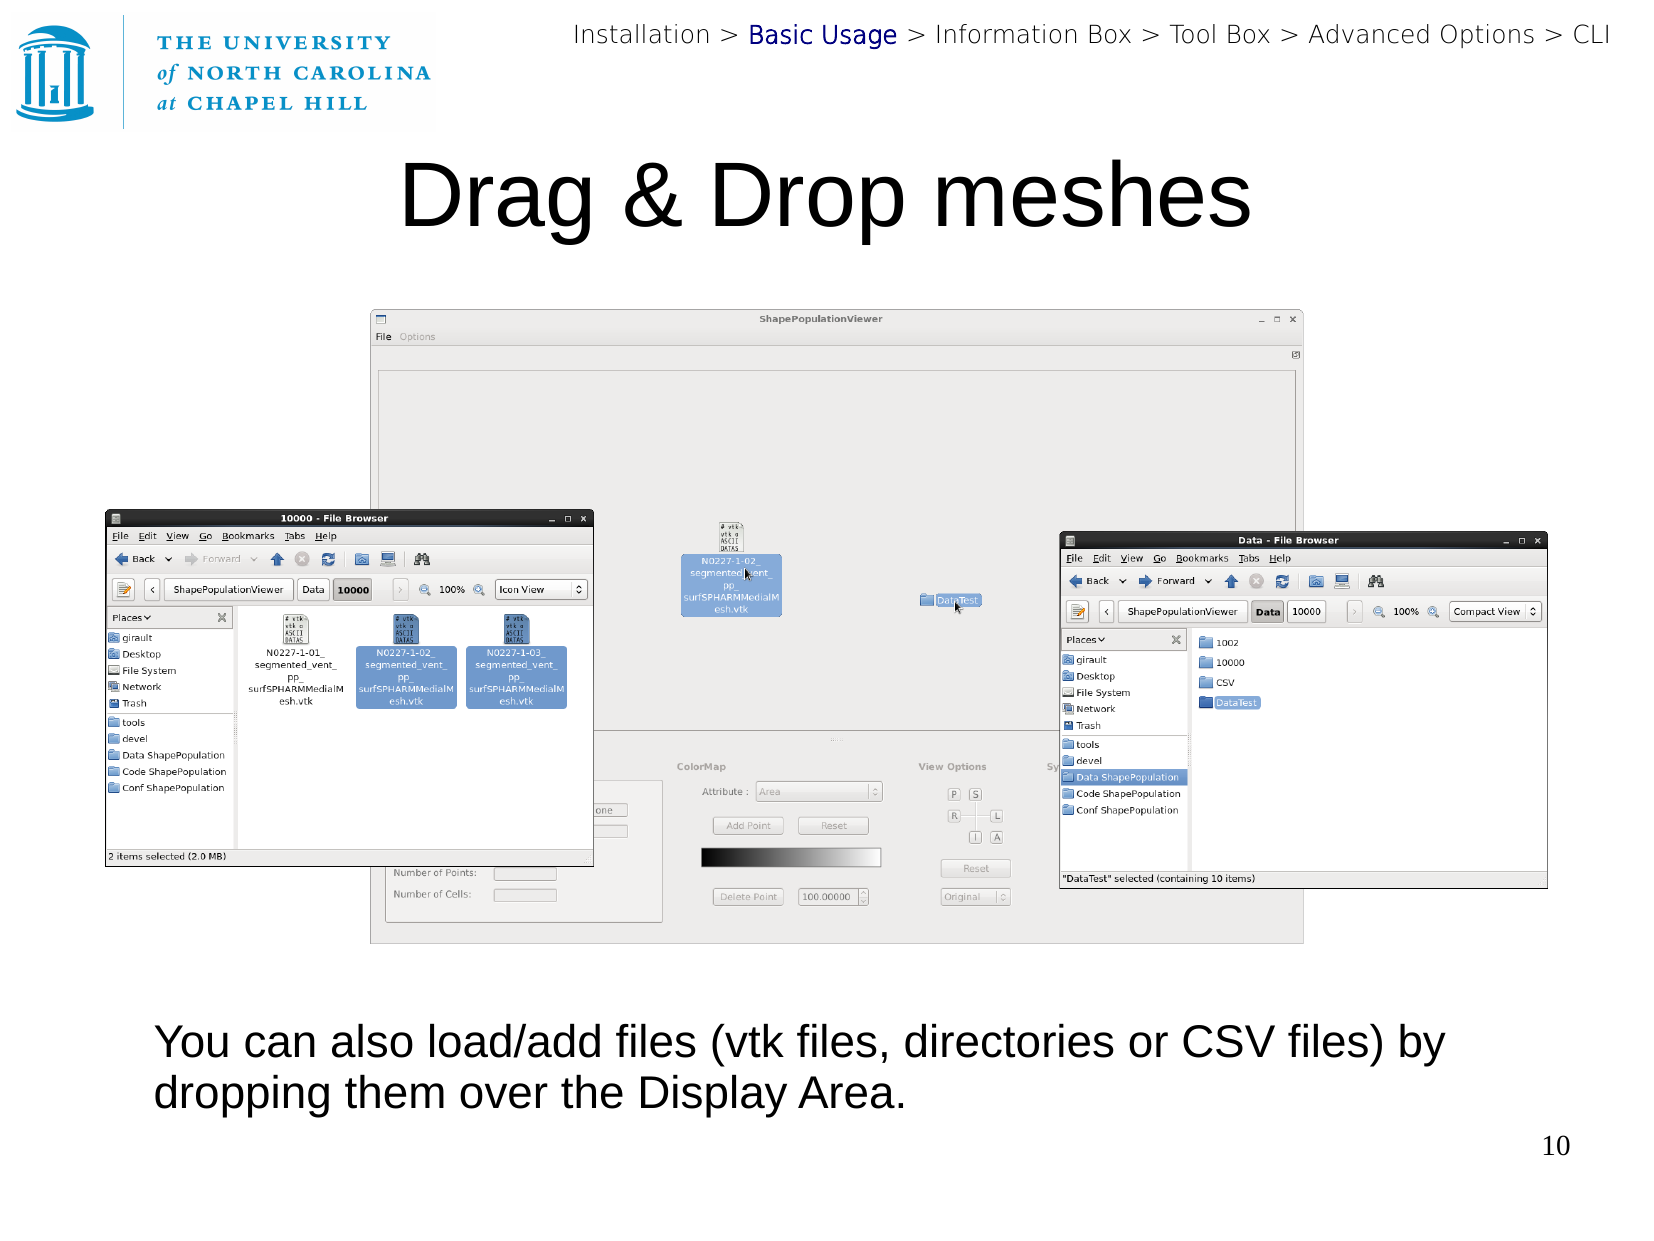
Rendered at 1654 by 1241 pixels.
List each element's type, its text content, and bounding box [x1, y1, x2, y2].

text_box Installation > Basic Usage > Information Box > Tool Box > Advanced Options > CLI [558, 12, 1654, 57]
picture [11, 12, 436, 132]
picture [105, 309, 1548, 944]
title Drag & Drop meshes [82, 90, 1571, 298]
list You can also load/add files (vtk files, directories or CSV files) by dropping them over the Display Area. [82, 1015, 1561, 1180]
